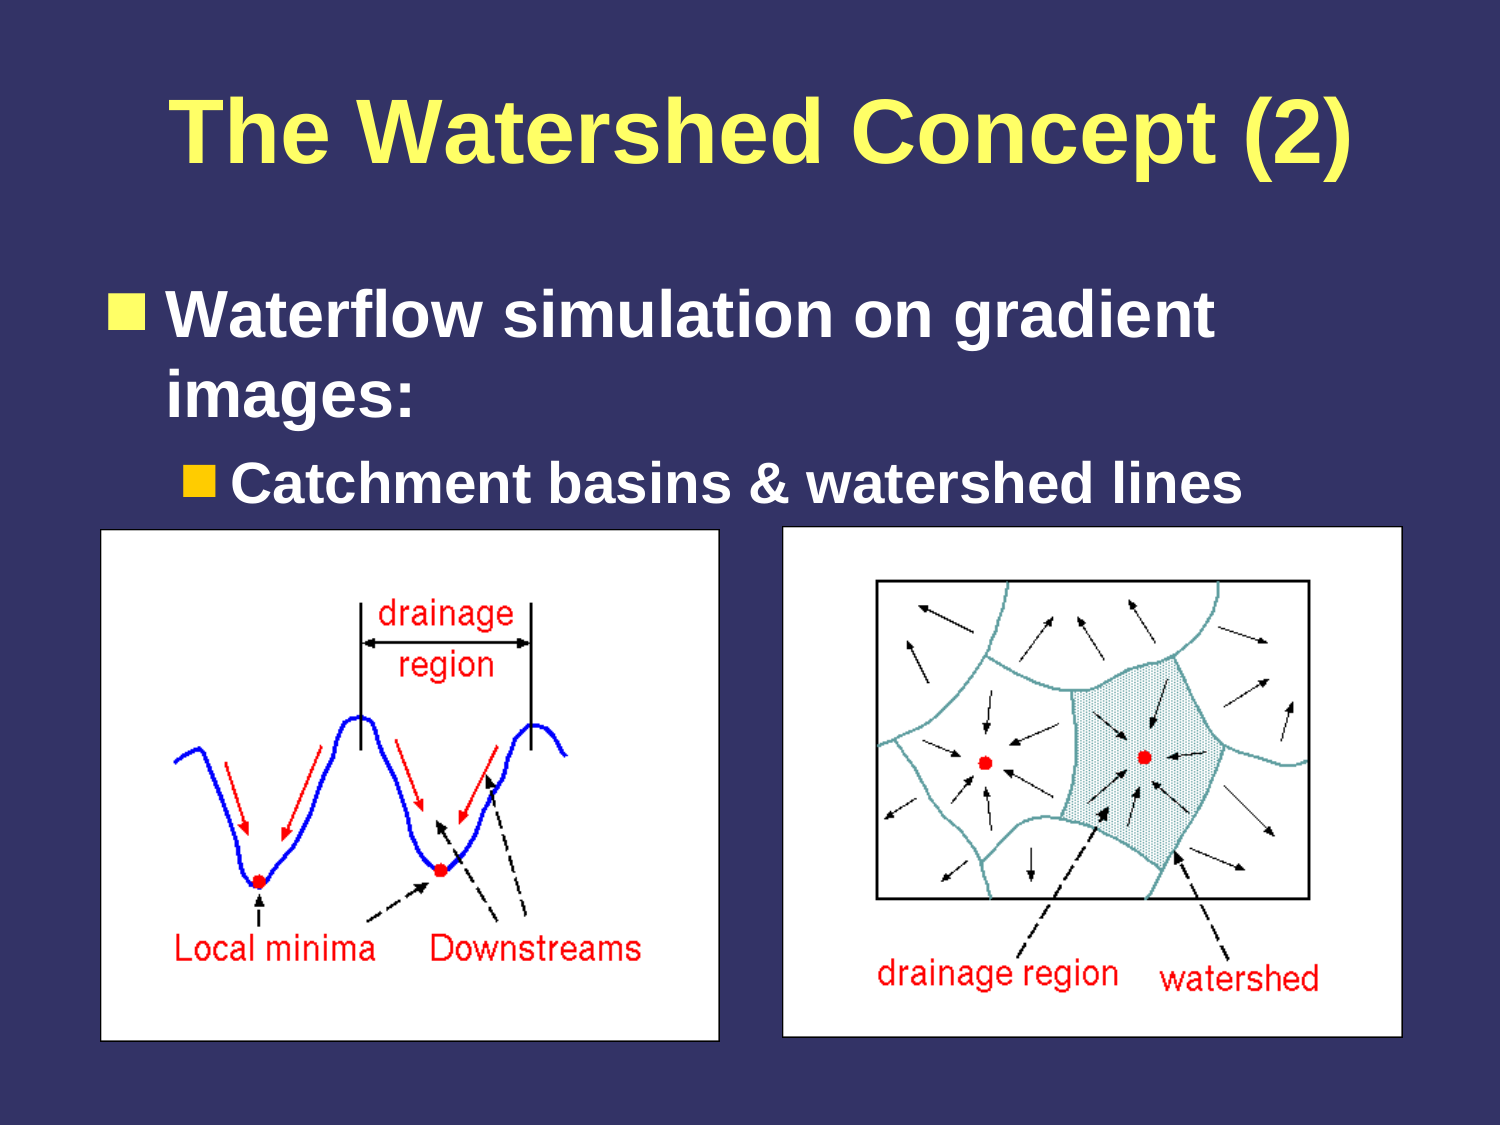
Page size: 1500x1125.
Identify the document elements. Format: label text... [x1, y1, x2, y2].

picture [100, 529, 720, 1042]
list Waterflow simulation on gradient images: Catchment basins & watershed lines [108, 272, 1420, 1065]
title The Watershed Concept (2) [106, 34, 1418, 222]
picture [782, 526, 1403, 1038]
